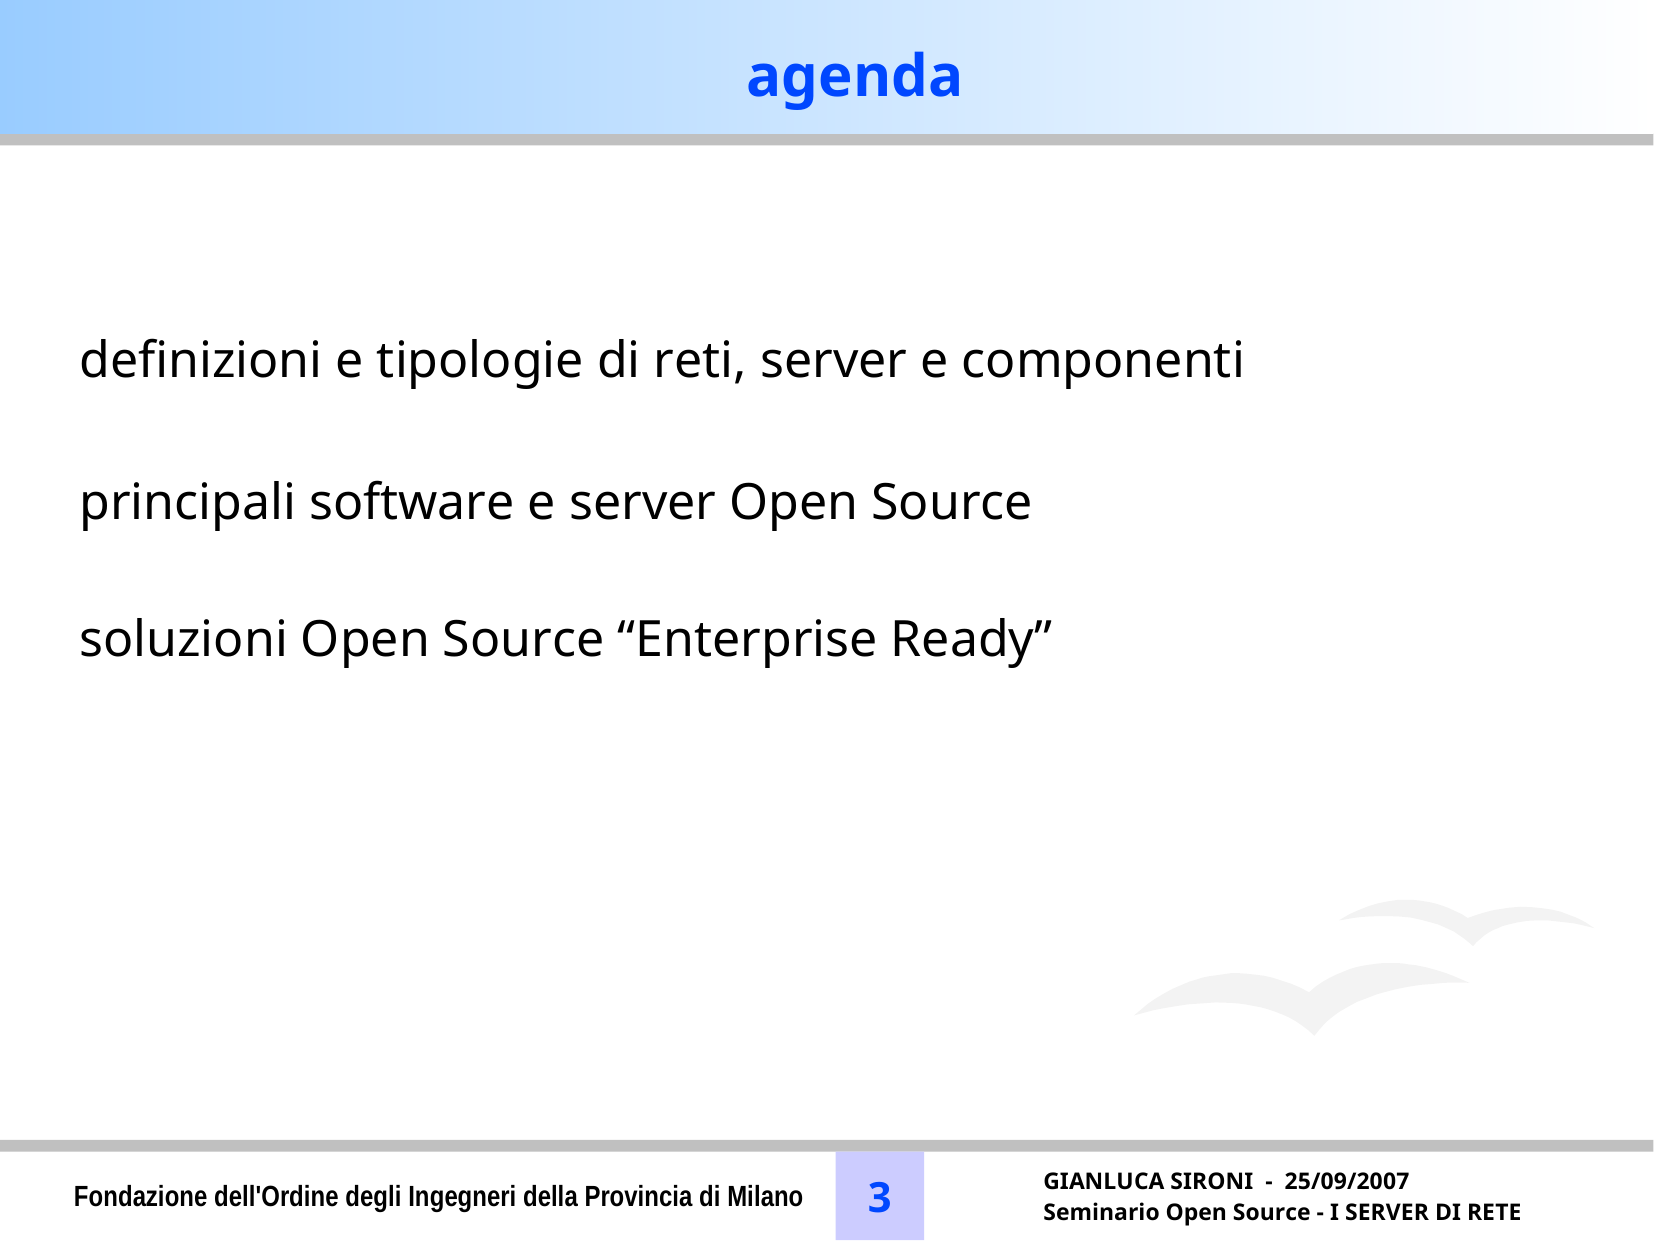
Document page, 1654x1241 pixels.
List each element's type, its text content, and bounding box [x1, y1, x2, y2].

title agenda [85, 0, 1654, 148]
list definizioni e tipologie di reti, server e componenti principali software e server Open Source soluzioni Open Source “Enterprise Ready” [79, 176, 1621, 1030]
